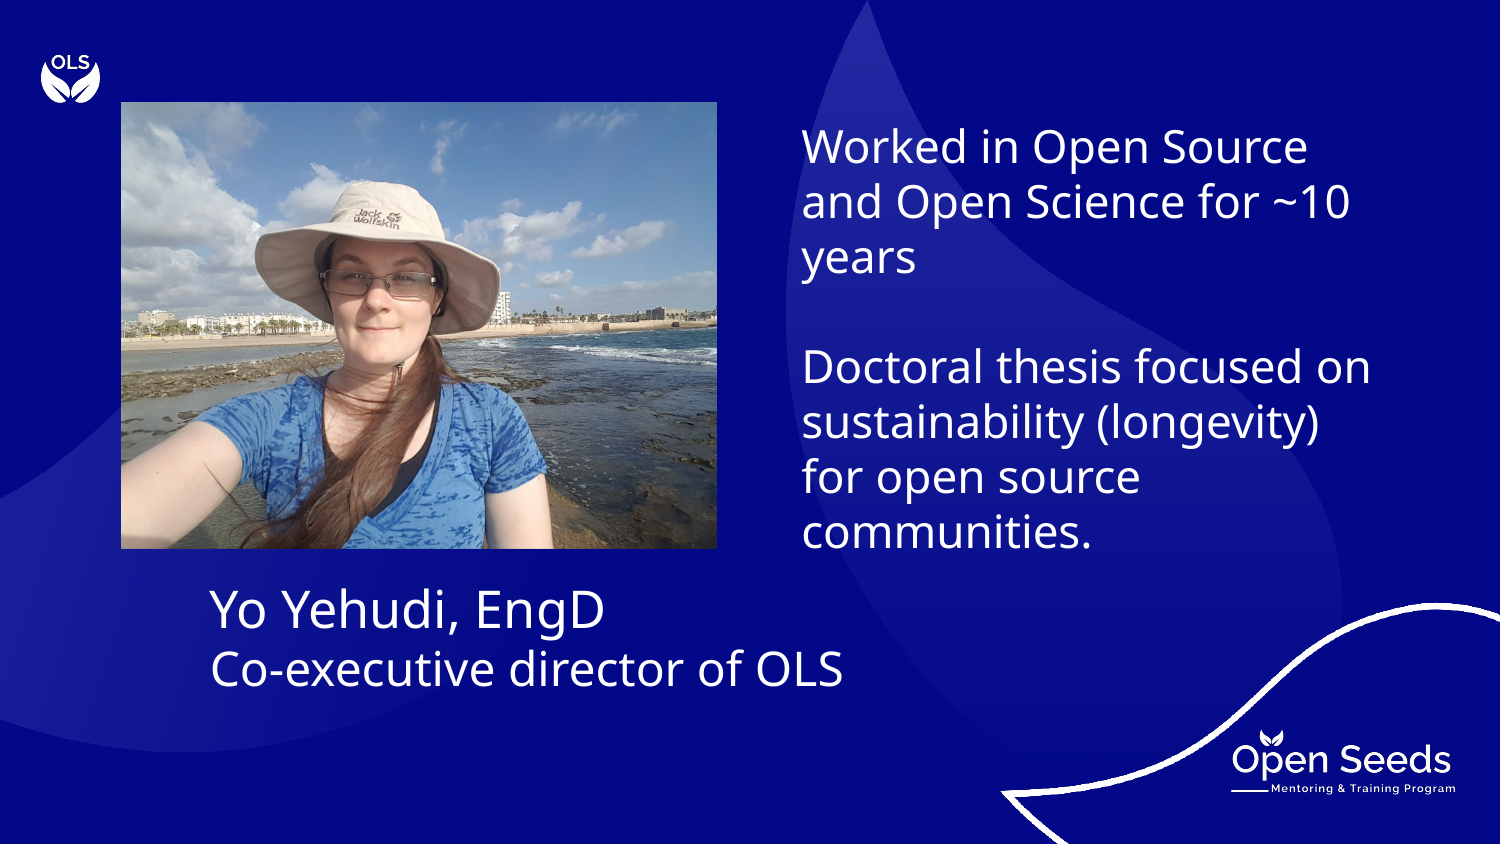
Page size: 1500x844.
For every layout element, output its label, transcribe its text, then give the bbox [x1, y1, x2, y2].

list Worked in Open Source and Open Science for ~10 years Doctoral thesis focused on sustainability (longevity) for open source communities. [786, 102, 1406, 634]
text_box Yo Yehudi, EngD Co-executive director of OLS [194, 561, 872, 761]
picture [0, 0, 1500, 844]
